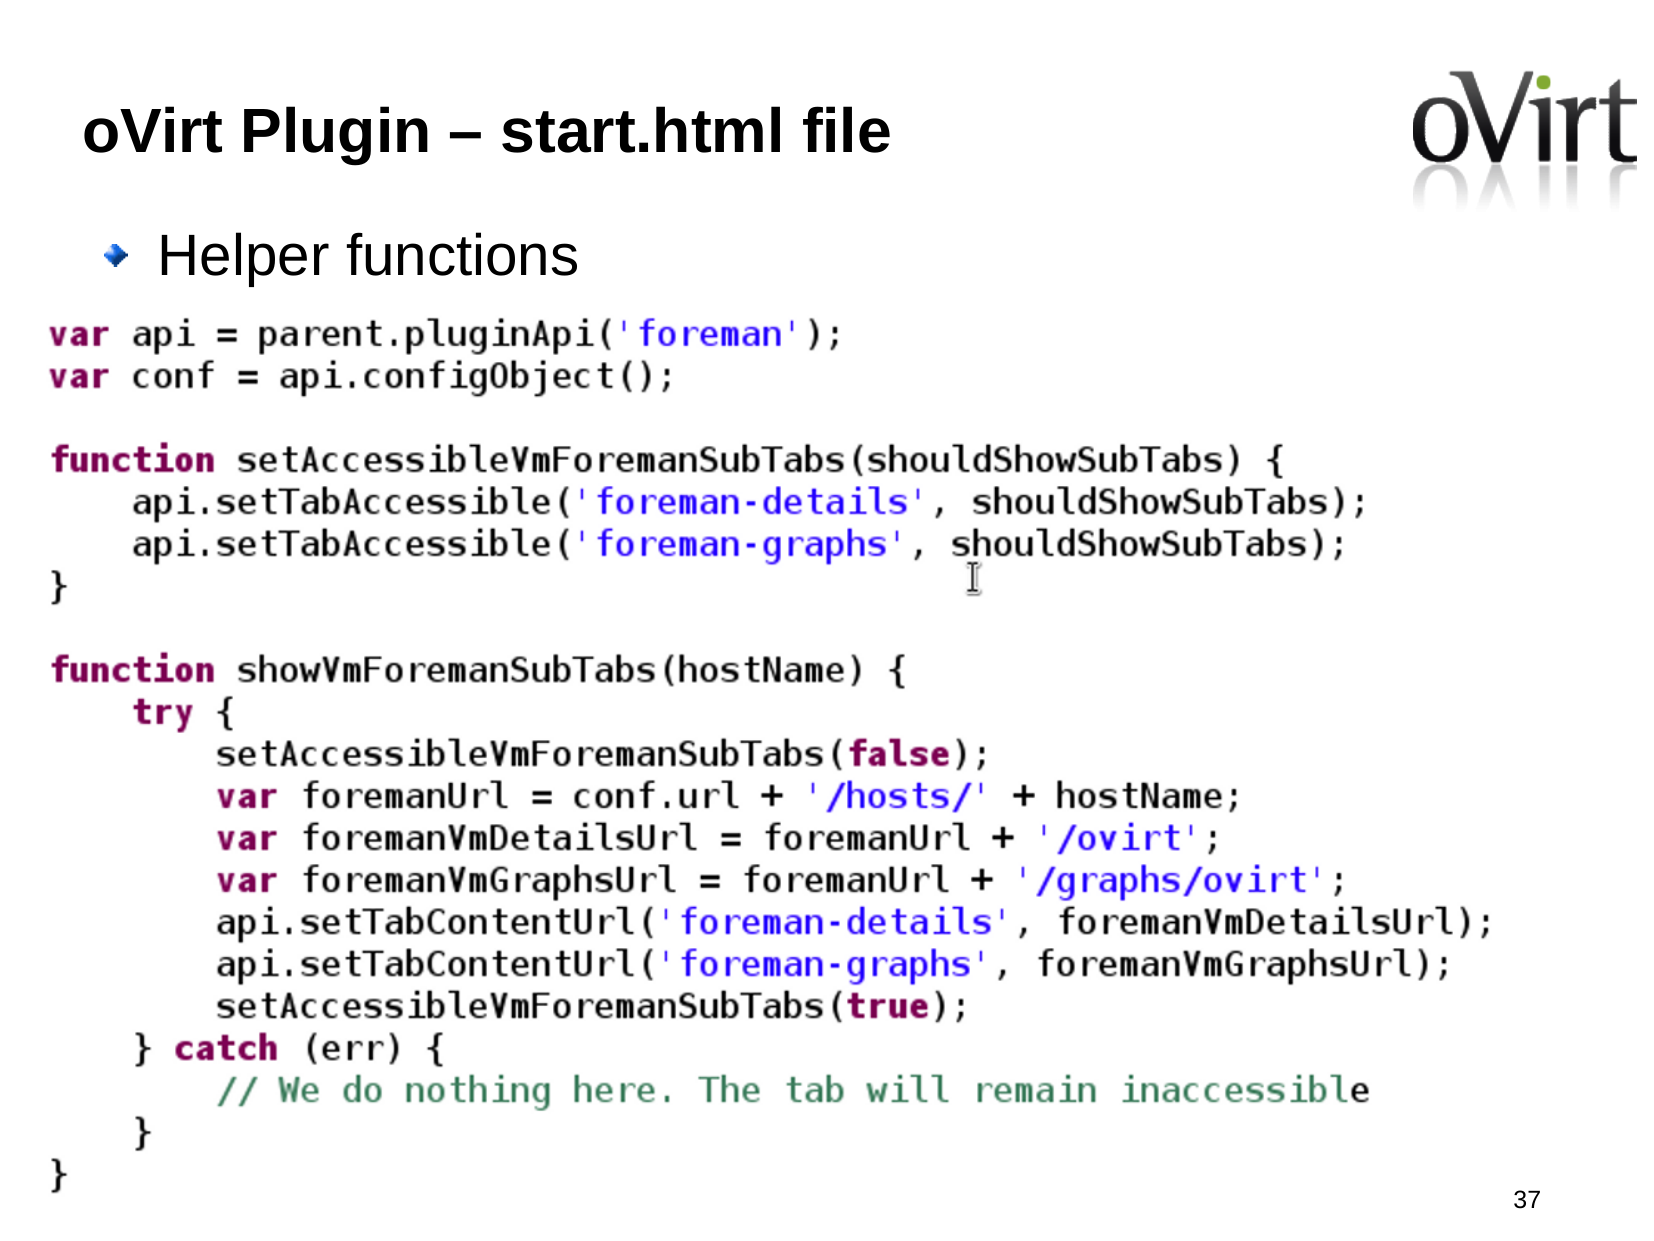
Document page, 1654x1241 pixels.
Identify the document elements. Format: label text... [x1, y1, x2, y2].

title oVirt Plugin – start.html file [82, 37, 1303, 226]
picture [1413, 63, 1637, 212]
picture [44, 311, 1508, 1220]
list Helper functions [86, 222, 1576, 1017]
